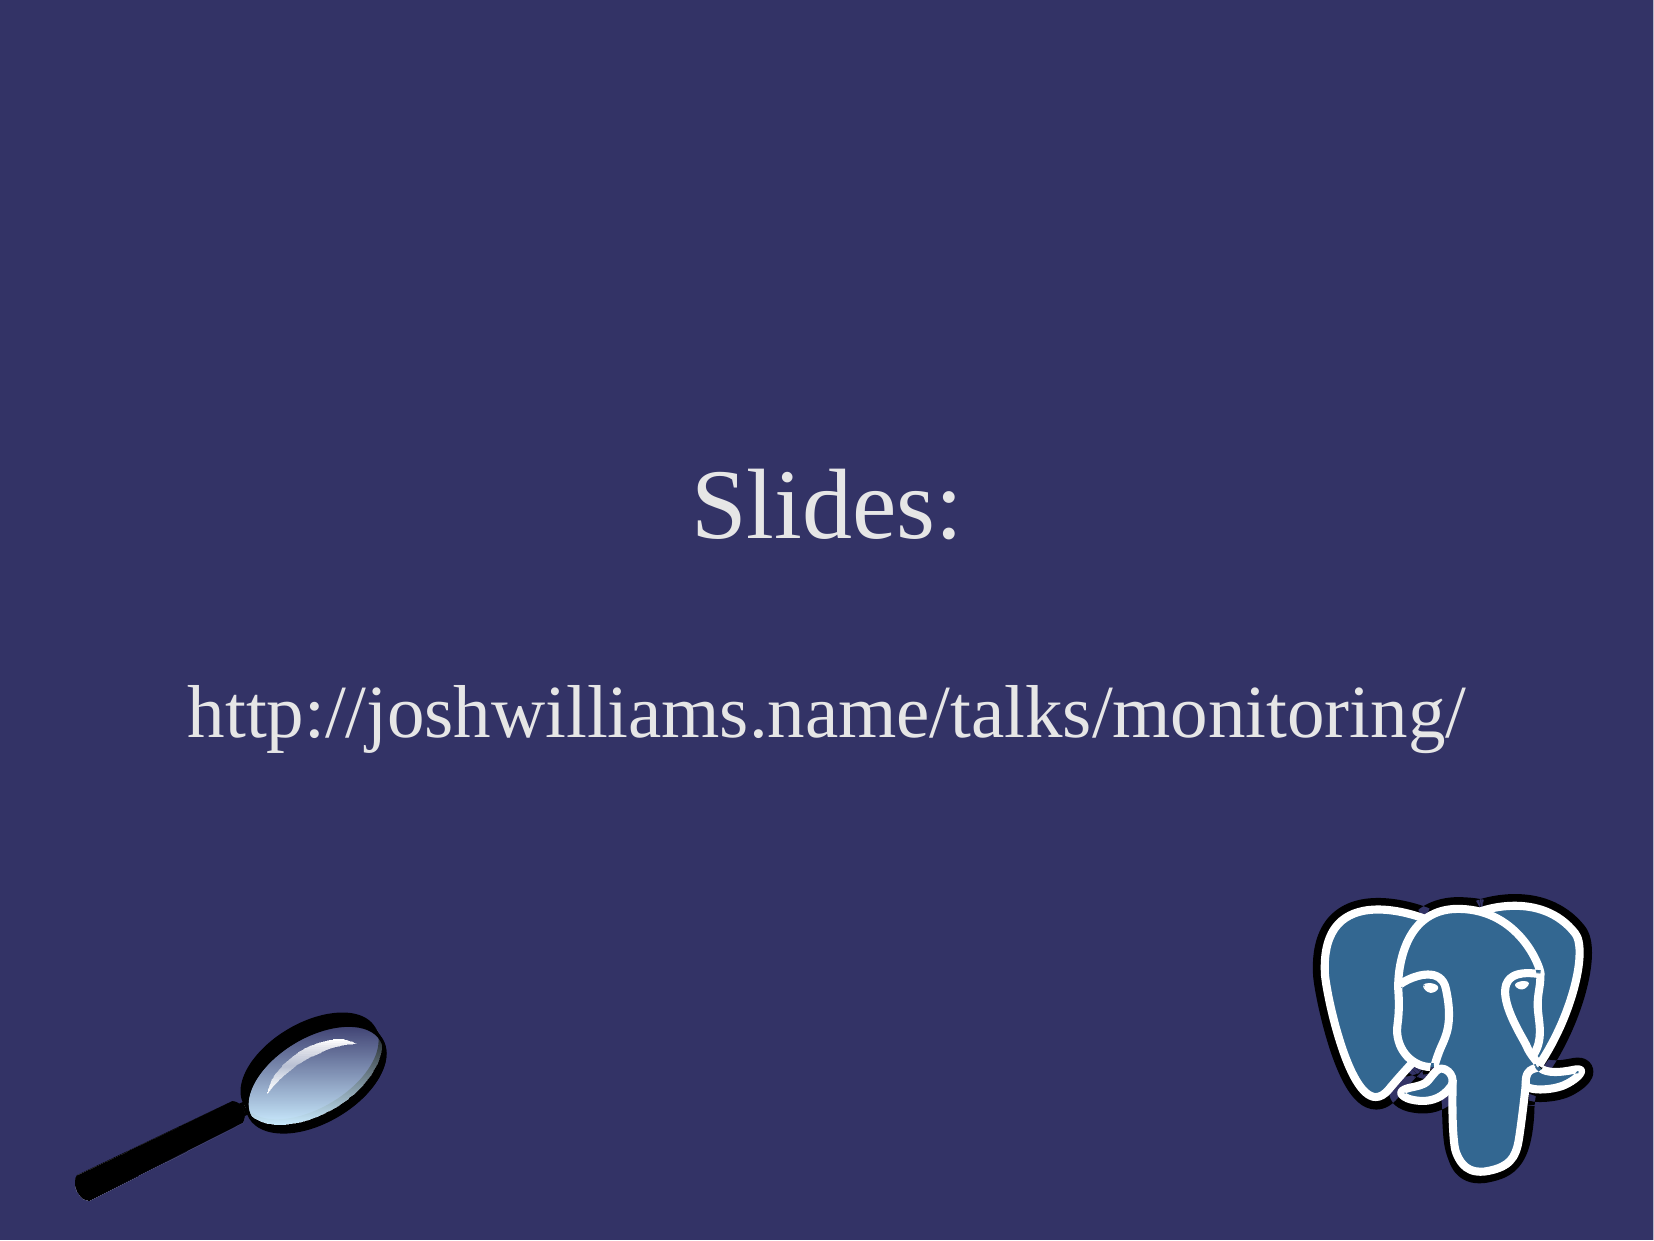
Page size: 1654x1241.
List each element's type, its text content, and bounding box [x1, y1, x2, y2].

subtitle Slides: http://joshwilliams.name/talks/monitoring/ [121, 19, 1534, 1184]
